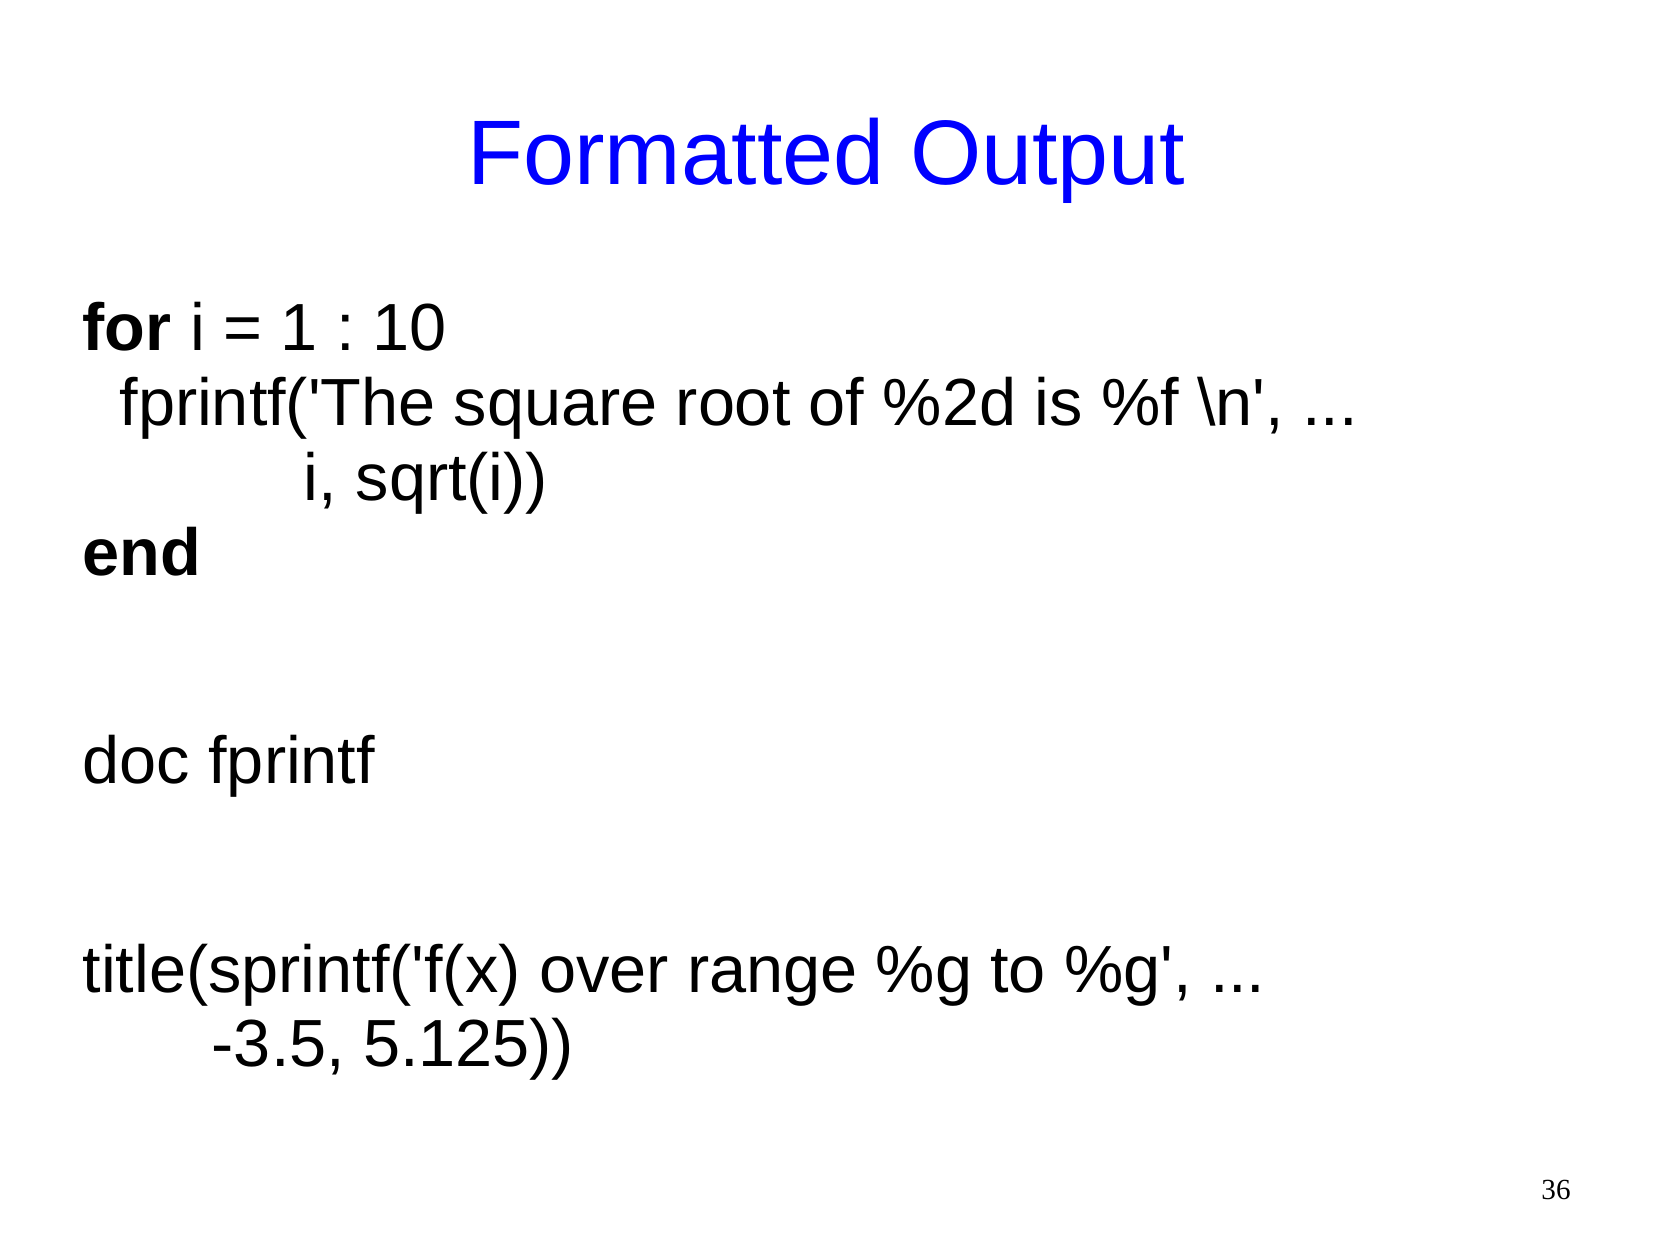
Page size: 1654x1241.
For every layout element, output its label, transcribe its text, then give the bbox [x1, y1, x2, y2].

title Formatted Output [82, 56, 1571, 250]
list for i = 1 : 10 fprintf('The square root of %2d is %f \n', ... i, sqrt(i)) end doc fprintf title(sprintf('f(x) over range %g to %g', ... -3.5, 5.125)) [82, 290, 1571, 1094]
